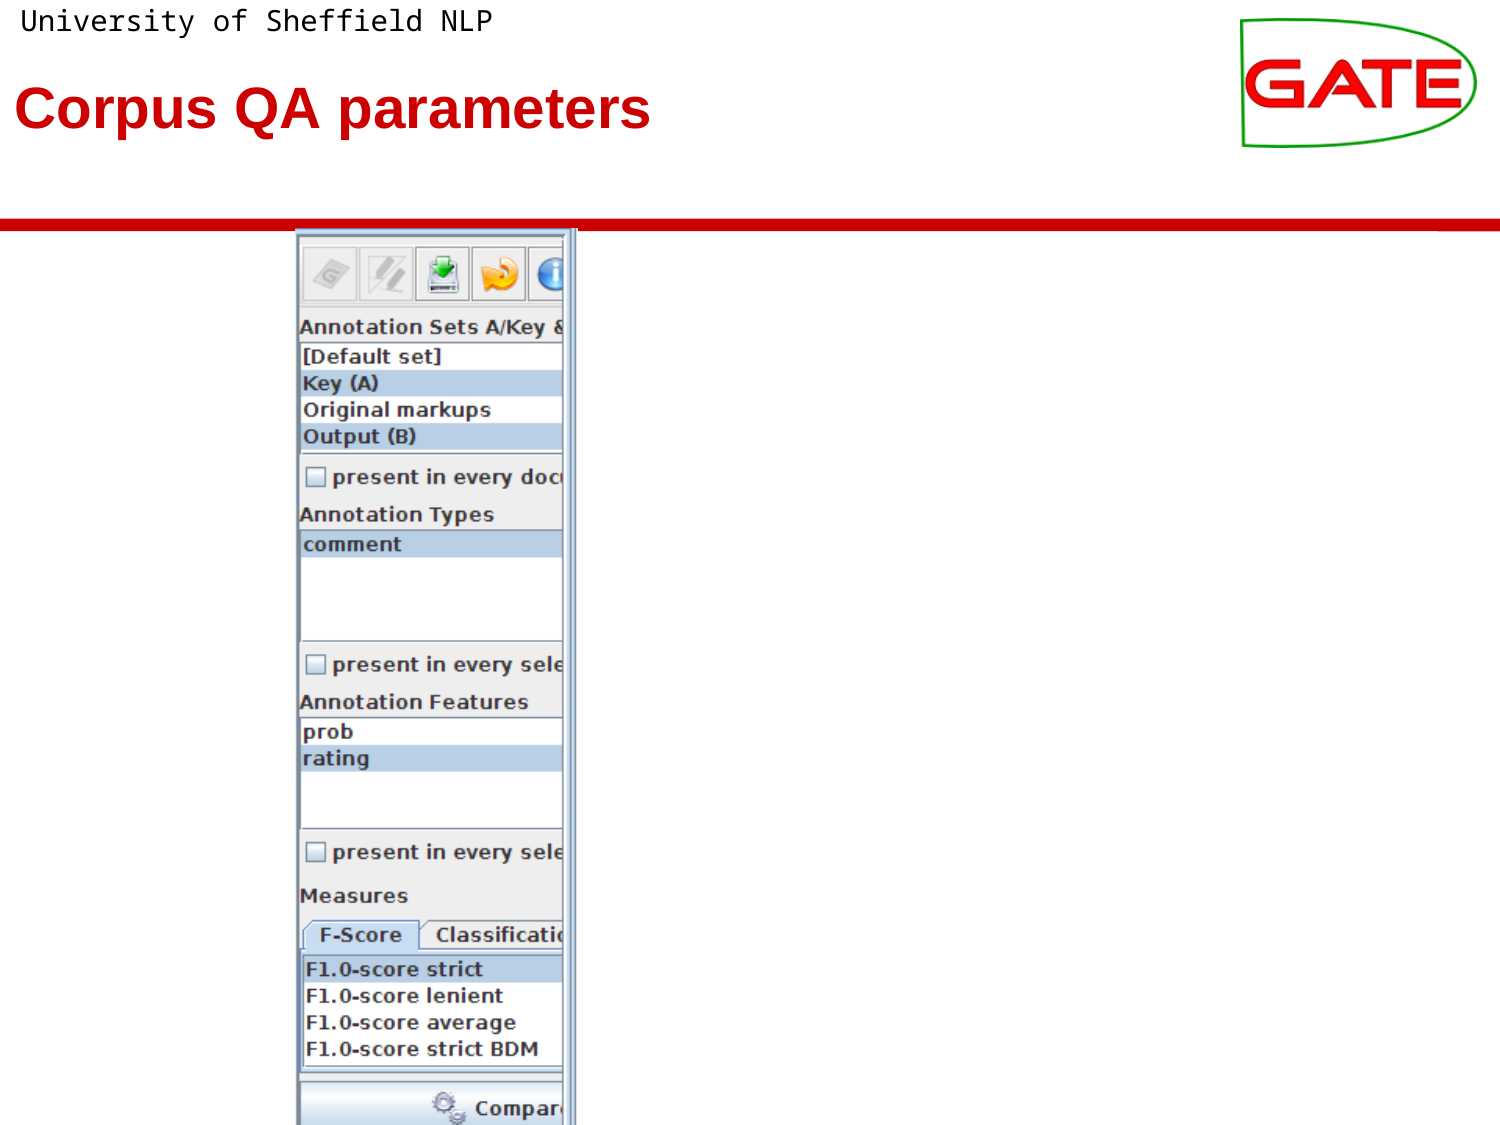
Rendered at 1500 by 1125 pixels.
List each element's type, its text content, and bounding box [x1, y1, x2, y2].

picture [295, 228, 578, 1125]
picture [1240, 18, 1477, 148]
title Corpus QA parameters [0, 4, 1239, 213]
